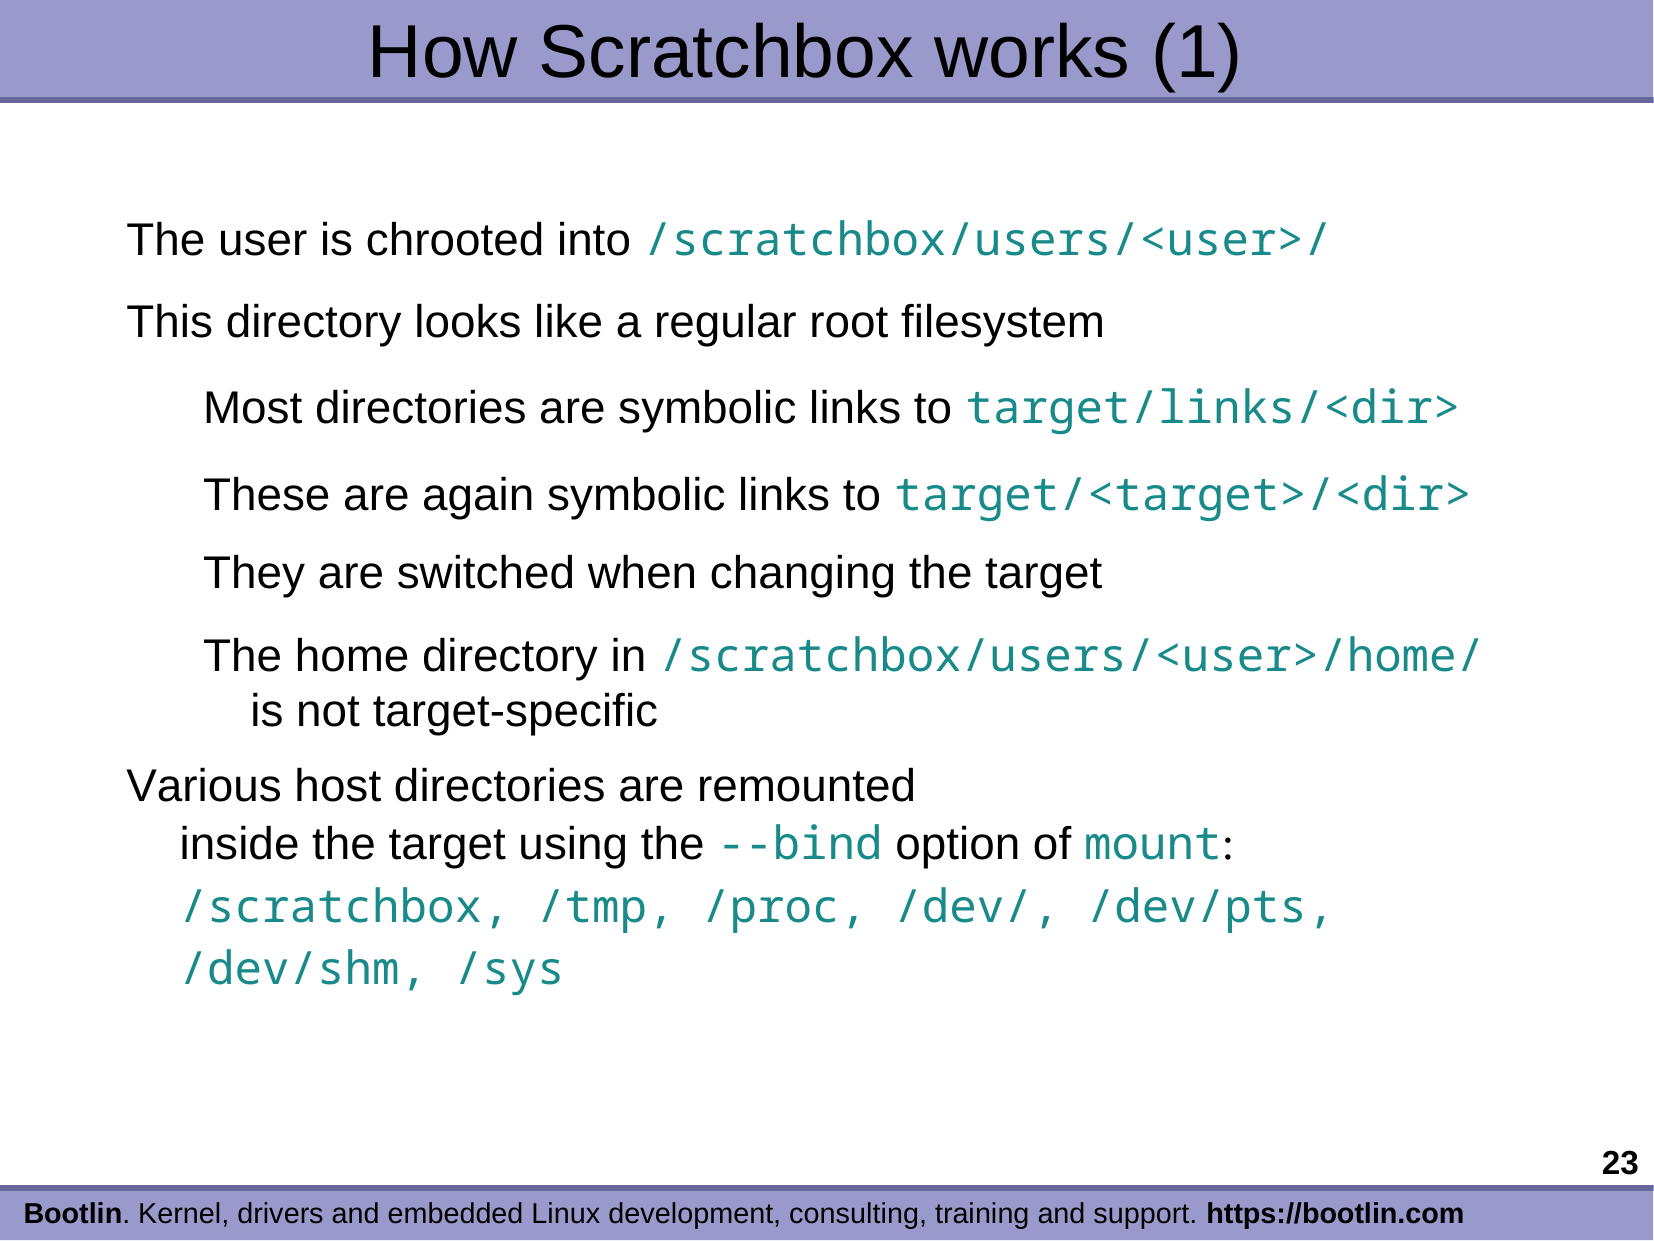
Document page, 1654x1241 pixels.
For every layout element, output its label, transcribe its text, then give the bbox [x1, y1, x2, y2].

list The user is chrooted into /scratchbox/users/<user>/ This directory looks like a regular root filesystem Most directories are symbolic links to target/links/<dir> These are again symbolic links to target/<target>/<dir> They are switched when changing the target The home directory in /scratchbox/users/<user>/home/ is not target-specific Various host directories are remounted inside the target using the --bind option of mount: /scratchbox, /tmp, /proc, /dev/, /dev/pts, /dev/shm, /sys [108, 206, 1576, 1057]
title How Scratchbox works (1) [60, 5, 1551, 97]
